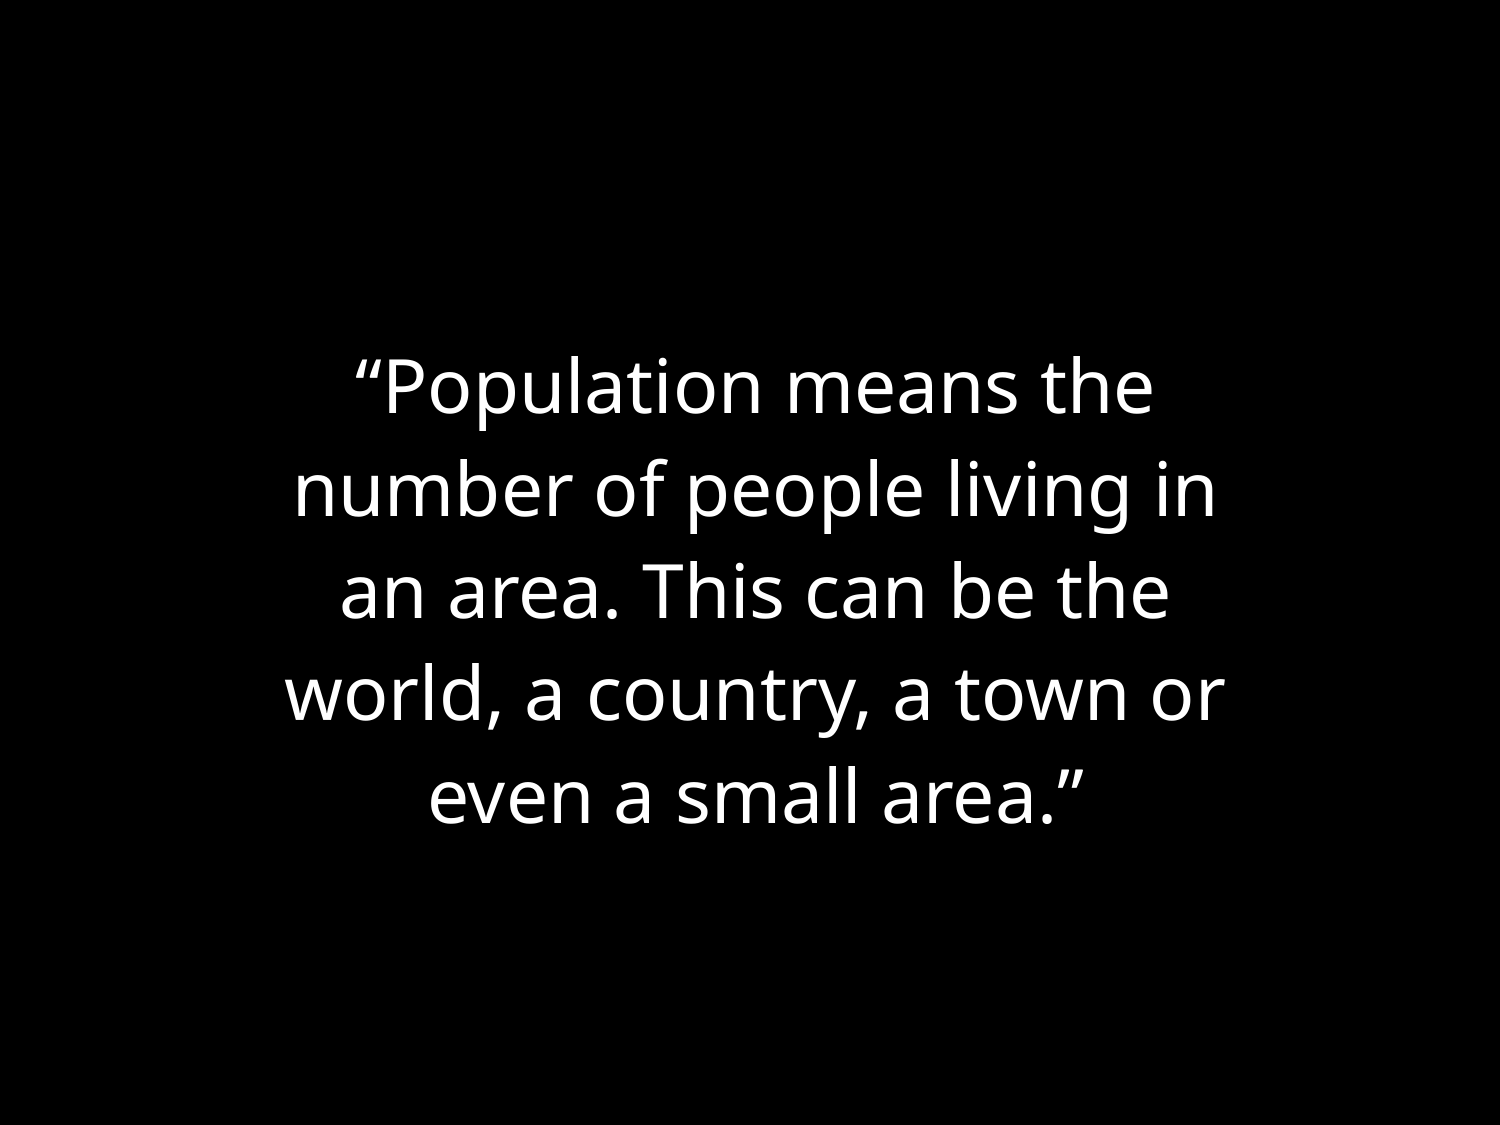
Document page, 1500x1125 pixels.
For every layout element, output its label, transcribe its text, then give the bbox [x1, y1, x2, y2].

text_box “Population means the number of people living in an area. This can be the world, a country, a town or even a small area.” [265, 326, 1247, 792]
